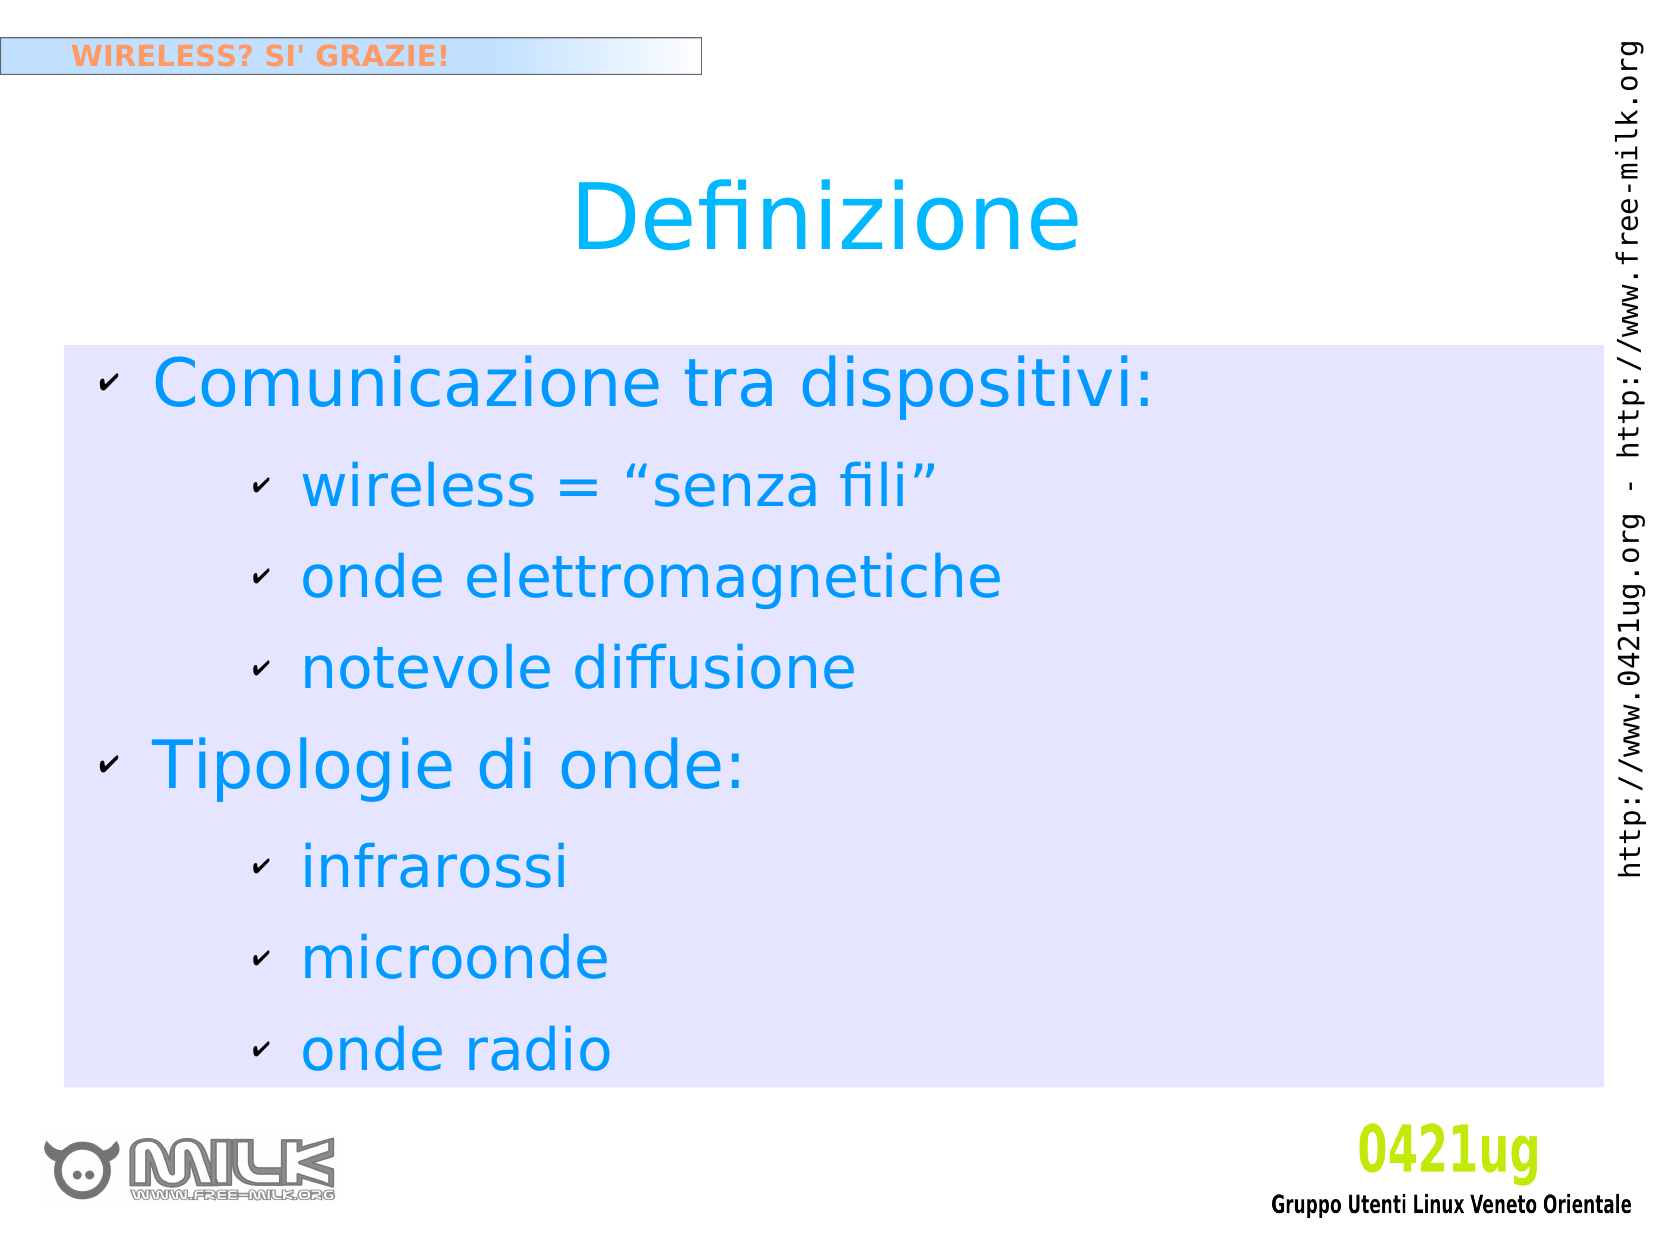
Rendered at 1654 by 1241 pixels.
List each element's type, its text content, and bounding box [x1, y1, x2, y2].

list Comunicazione tra dispositivi: wireless = “senza fili” onde elettromagnetiche notevole diffusione Tipologie di onde: infrarossi microonde onde radio [63, 344, 1604, 1088]
picture [40, 1133, 338, 1205]
title Definizione [121, 114, 1533, 322]
picture [1272, 1123, 1631, 1218]
